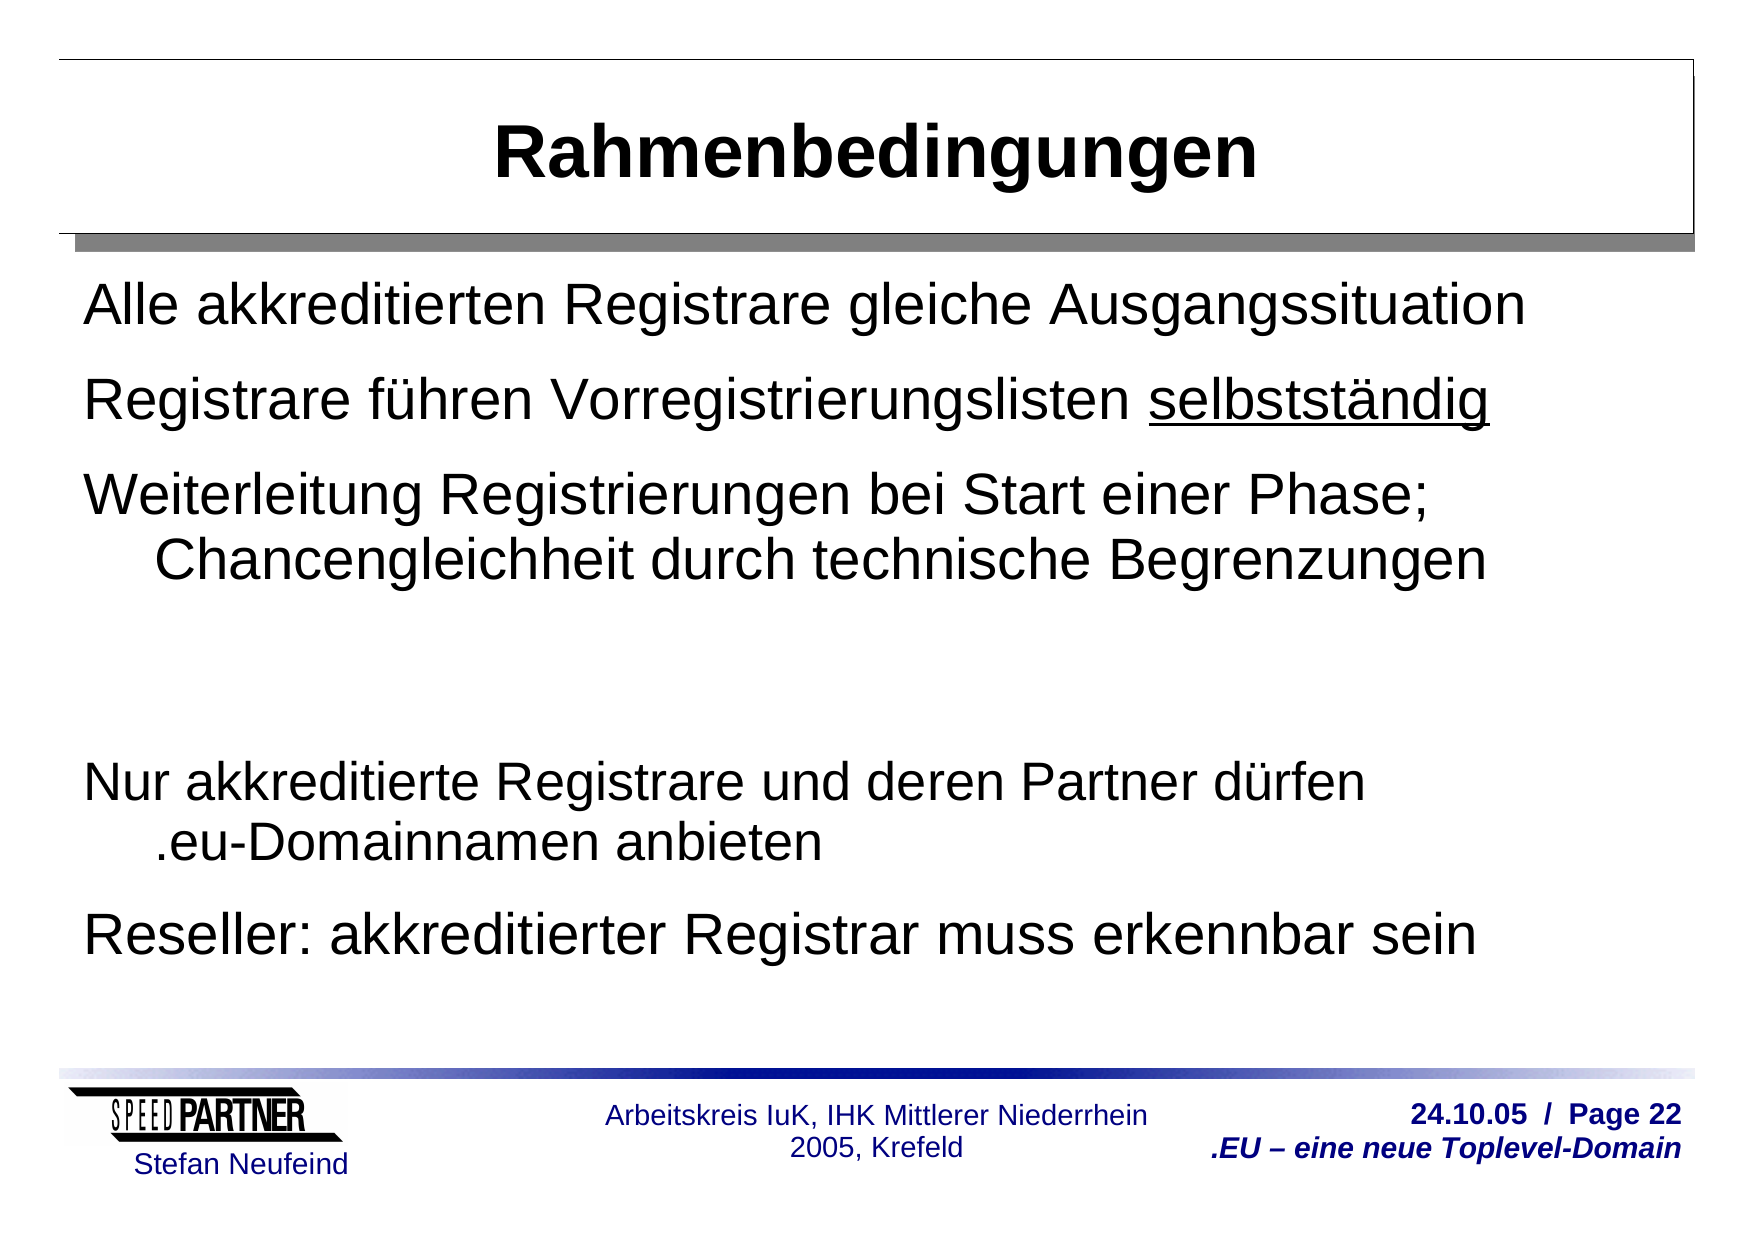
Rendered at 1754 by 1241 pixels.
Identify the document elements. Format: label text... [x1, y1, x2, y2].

picture [59, 1068, 1695, 1079]
list Alle akkreditierten Registrare gleiche Ausgangssituation Registrare führen Vorregistrierungslisten selbstständig Weiterleitung Registrierungen bei Start einer Phase; Chancengleichheit durch technische Begrenzungen Nur akkreditierte Registrare und deren Partner dürfen .eu-Domainnamen anbieten Reseller: akkreditierter Registrar muss erkennbar sein [71, 272, 1695, 1055]
title Rahmenbedingungen [59, 59, 1695, 244]
picture [64, 1082, 348, 1146]
